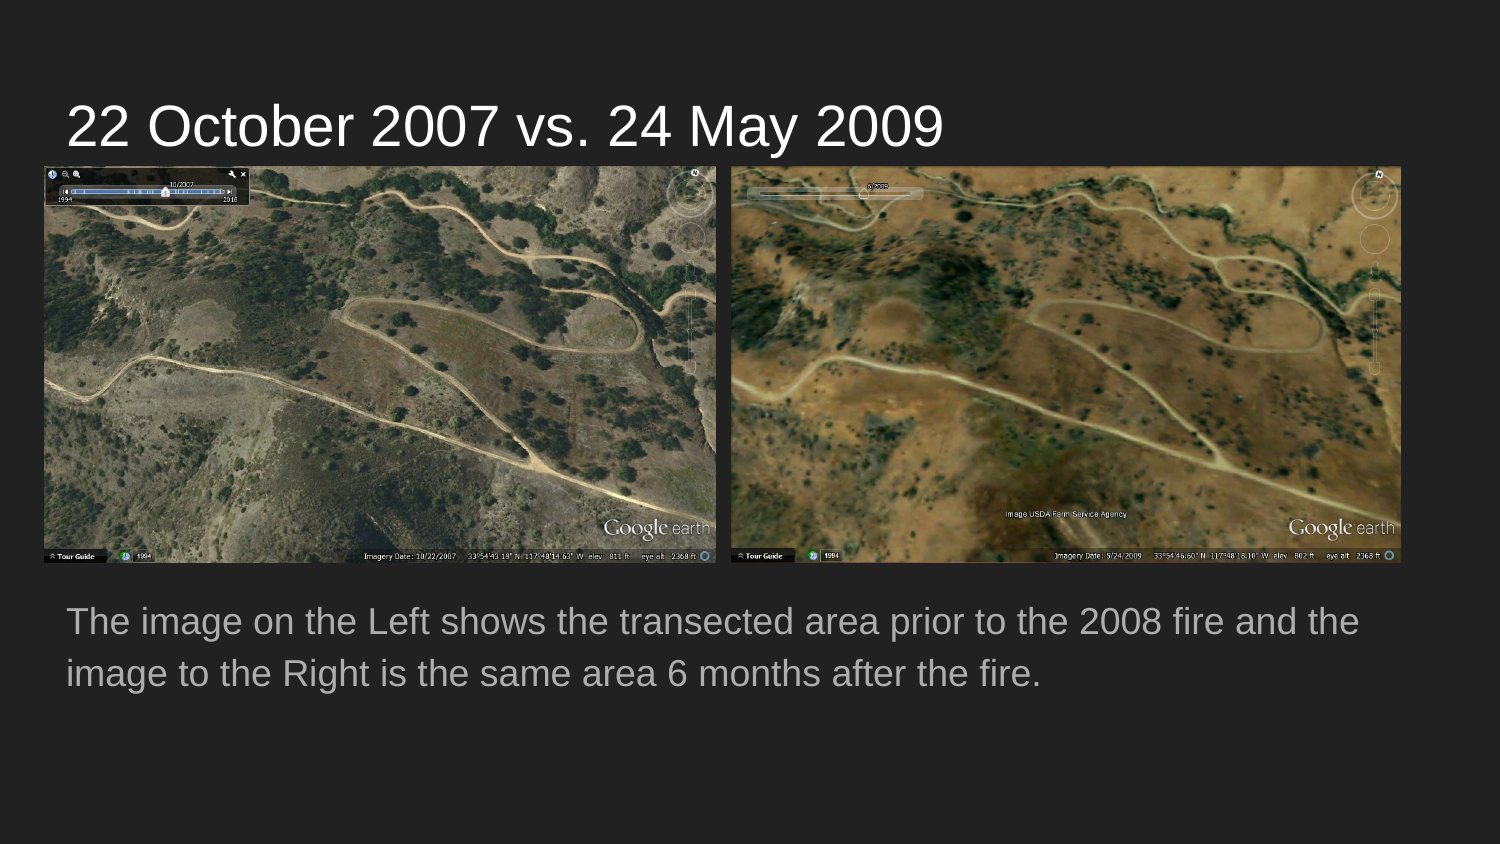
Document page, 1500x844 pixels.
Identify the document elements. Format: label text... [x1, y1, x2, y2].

list The image on the Left shows the transected area prior to the 2008 fire and the image to the Right is the same area 6 months after the fire. [51, 575, 1449, 795]
picture [44, 166, 716, 563]
picture [731, 166, 1401, 563]
title 22 October 2007 vs. 24 May 2009 [51, 72, 1449, 167]
